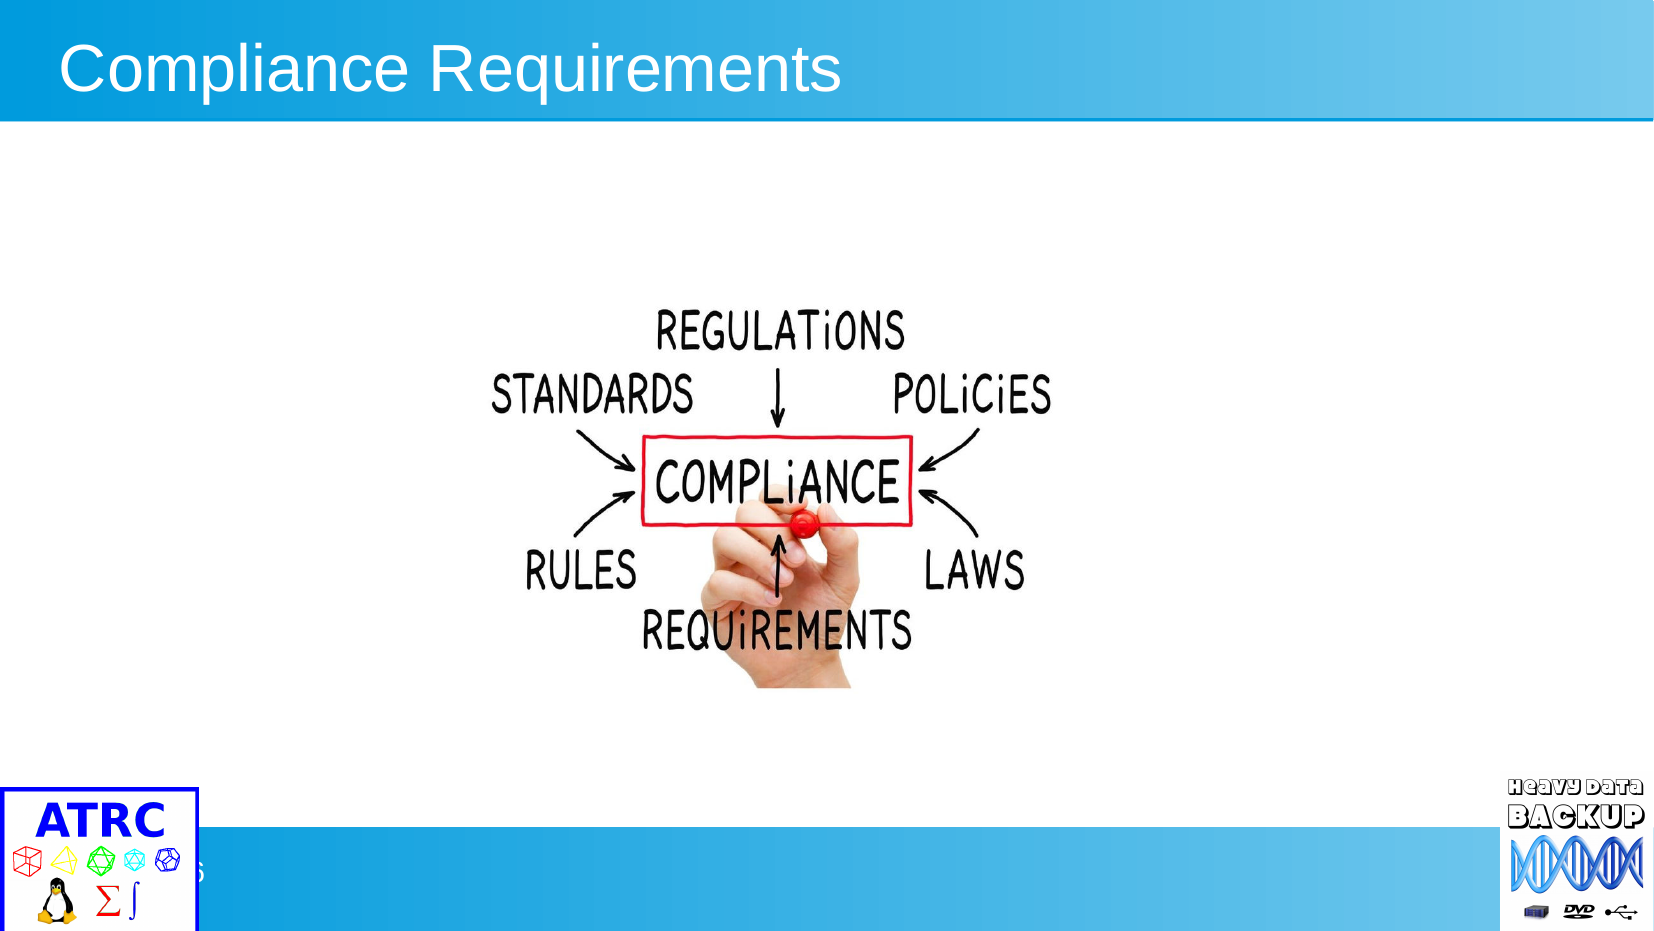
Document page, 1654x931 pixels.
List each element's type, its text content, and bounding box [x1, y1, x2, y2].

picture [450, 153, 1088, 792]
picture [0, 787, 199, 931]
title Compliance Requirements [59, 29, 1595, 108]
picture [1500, 771, 1654, 931]
